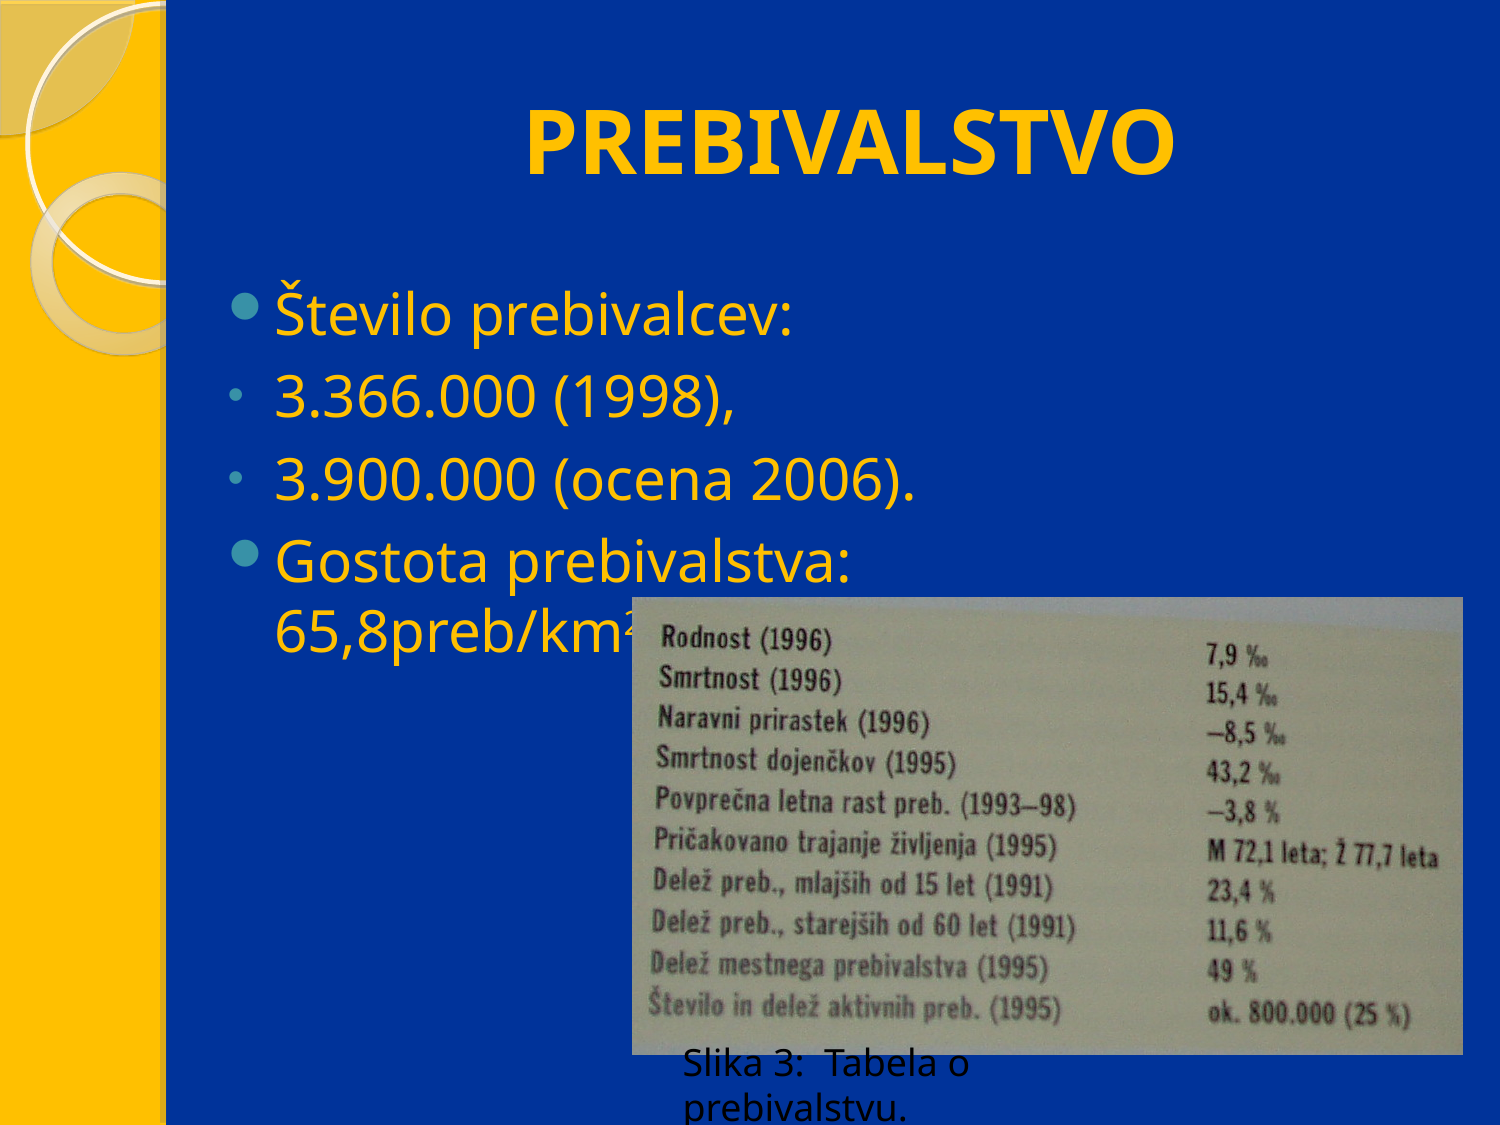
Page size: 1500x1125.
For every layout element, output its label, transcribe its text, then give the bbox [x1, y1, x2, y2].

title PREBIVALSTVO [235, 45, 1466, 233]
list Število prebivalcev: 3.366.000 (1998), 3.900.000 (ocena 2006). Gostota prebivalstva: 65,8preb/km2. [199, 269, 973, 809]
picture [632, 597, 1463, 1055]
text_box Slika 3: Tabela o prebivalstvu. [667, 1031, 1161, 1125]
